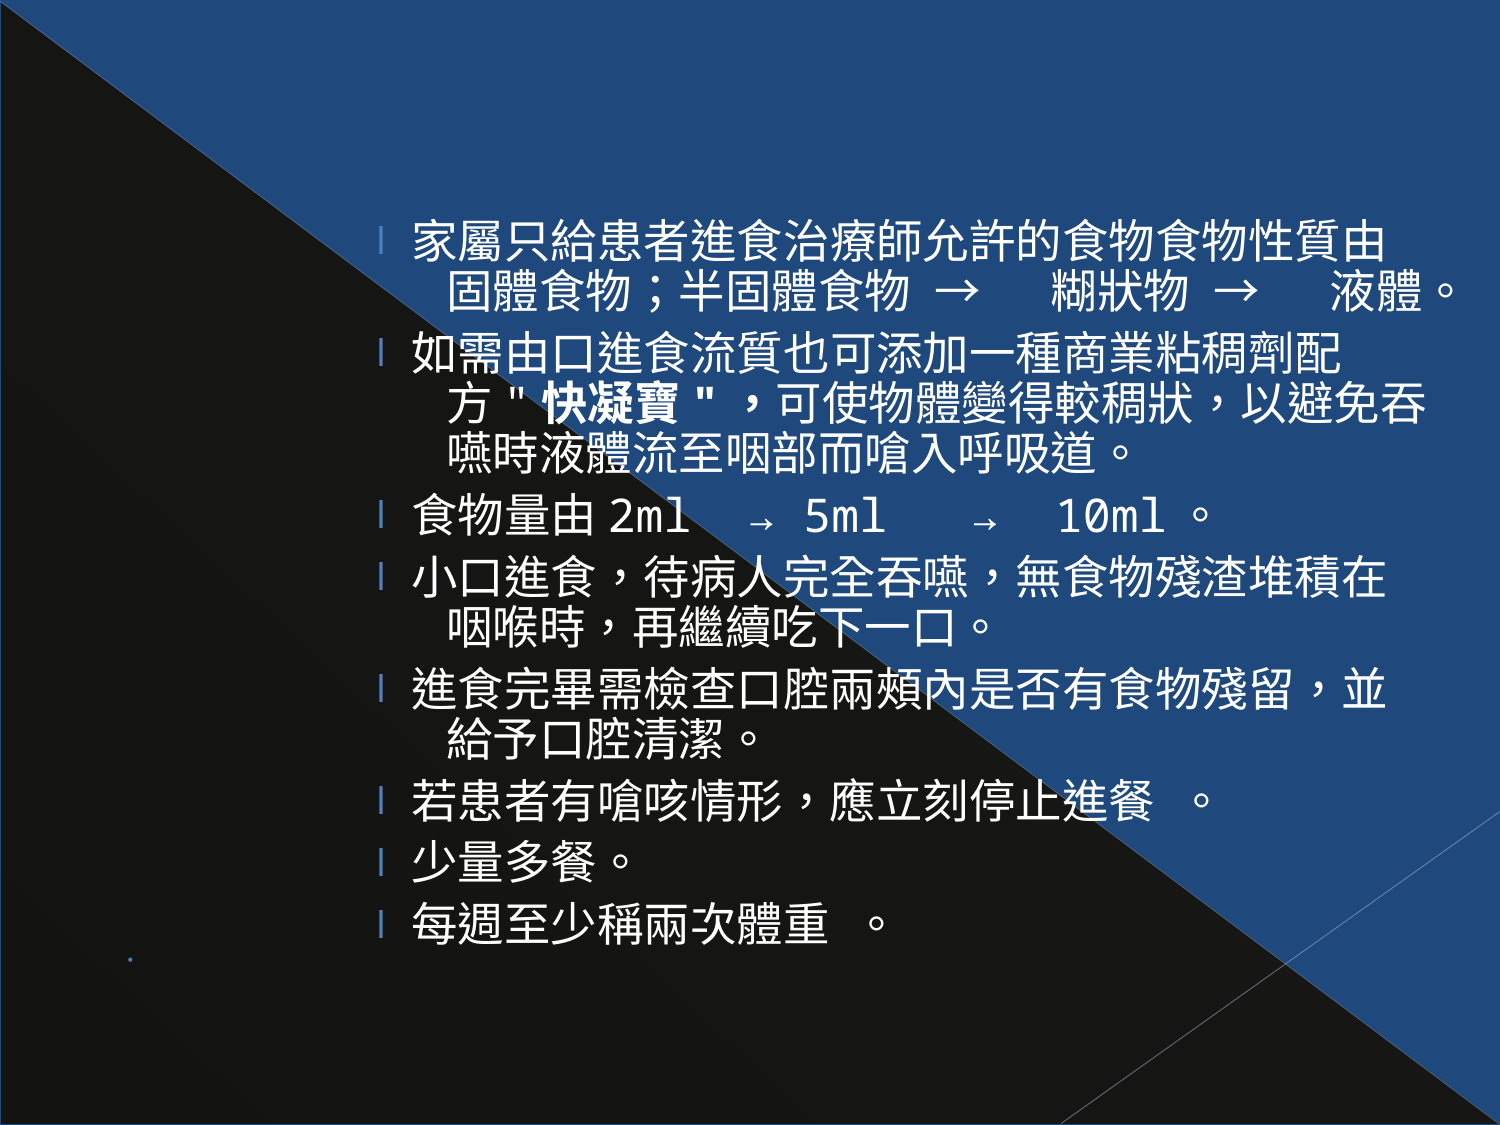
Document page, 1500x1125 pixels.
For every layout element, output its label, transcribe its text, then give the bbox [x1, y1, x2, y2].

list 家屬只給患者進食治療師允許的食物食物性質由固體食物；半固體食物 → 糊狀物 → 液體。 如需由口進食流質也可添加一種商業粘稠劑配方"快凝寶"，可使物體變得較稠狀，以避免吞嚥時液體流至咽部而嗆入呼吸道。 食物量由2ml → 5ml → 10ml。 小口進食，待病人完全吞嚥，無食物殘渣堆積在咽喉時，再繼續吃下一口。 進食完畢需檢查口腔兩頰內是否有食物殘留，並給予口腔清潔。 若患者有嗆咳情形，應立刻停止進餐 。 少量多餐。 每週至少稱兩次體重 。 [93, 210, 1444, 961]
